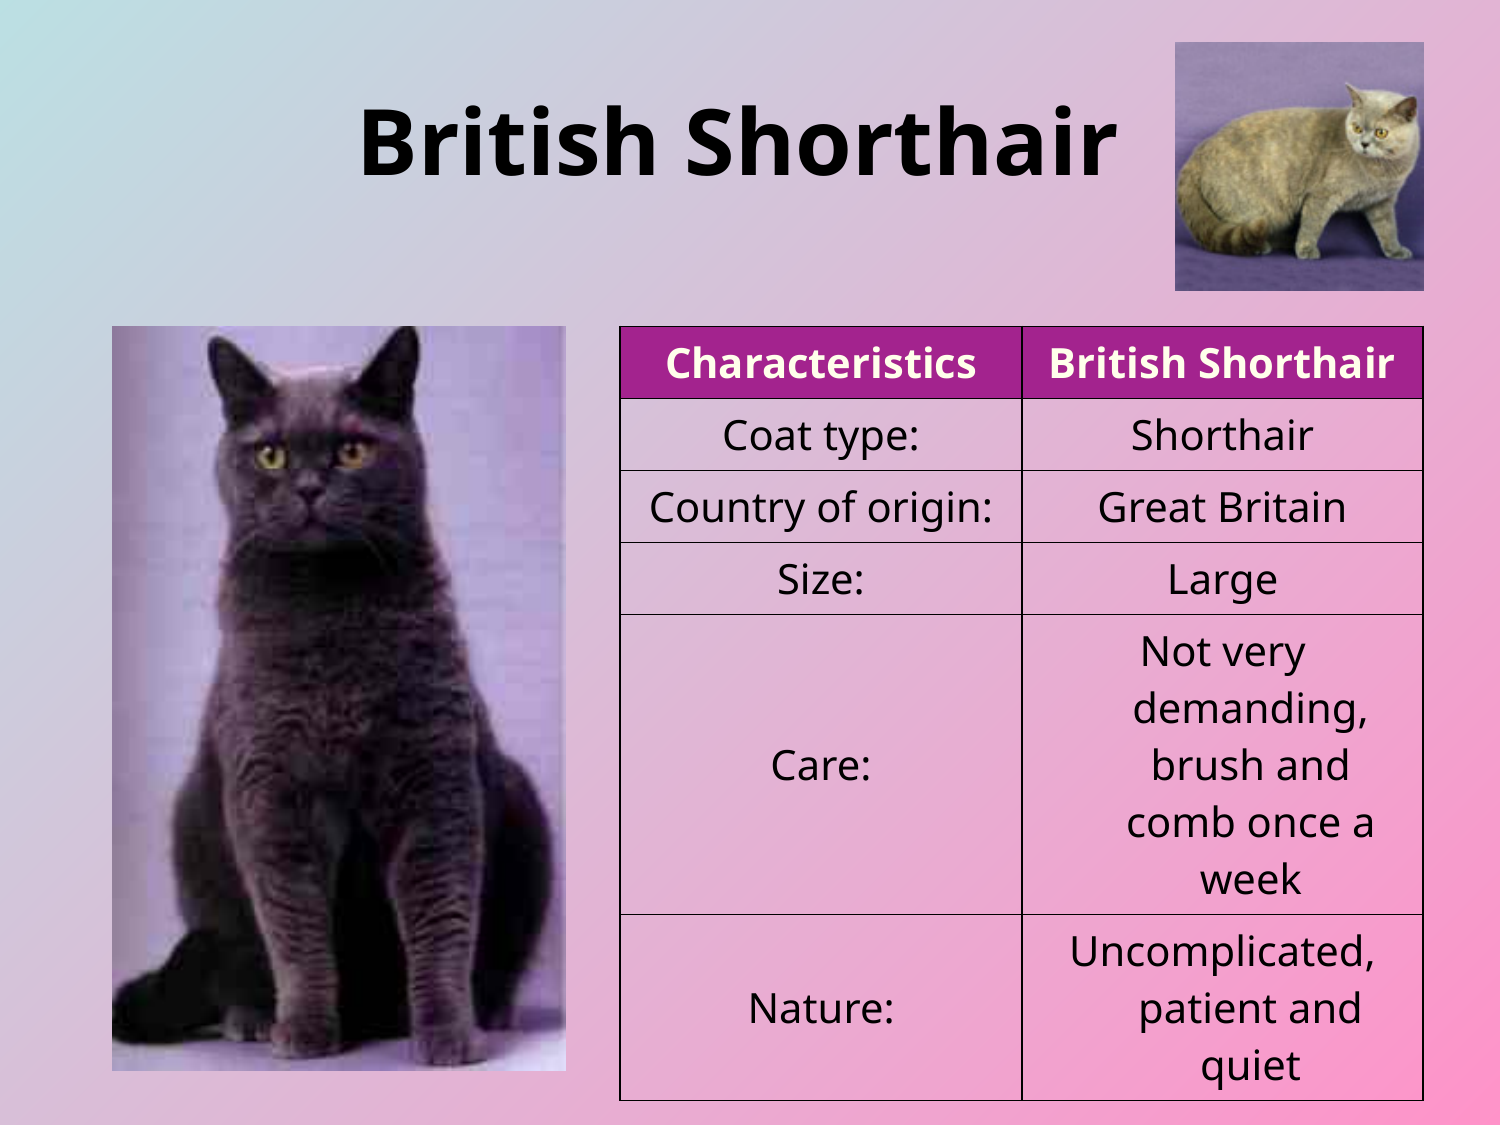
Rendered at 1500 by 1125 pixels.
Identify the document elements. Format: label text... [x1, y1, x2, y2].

table_cell Coat type: [621, 399, 1021, 470]
table_cell Care: [621, 615, 1021, 914]
table_cell Large [1023, 543, 1422, 614]
table_cell Country of origin: [621, 471, 1021, 542]
title British Shorthair [75, 45, 1175, 233]
picture [1175, 42, 1424, 291]
table_cell Great Britain [1023, 471, 1422, 542]
table_header Characteristics [621, 327, 1021, 398]
table_cell Shorthair [1023, 399, 1422, 470]
table_cell Not very demanding, brush and comb once a week [1023, 615, 1422, 914]
table_cell Nature: [621, 915, 1021, 1100]
table_cell Uncomplicated, patient and quiet [1023, 915, 1422, 1100]
picture [112, 326, 566, 1071]
table_cell Size: [621, 543, 1021, 614]
table_header British Shorthair [1023, 327, 1422, 398]
